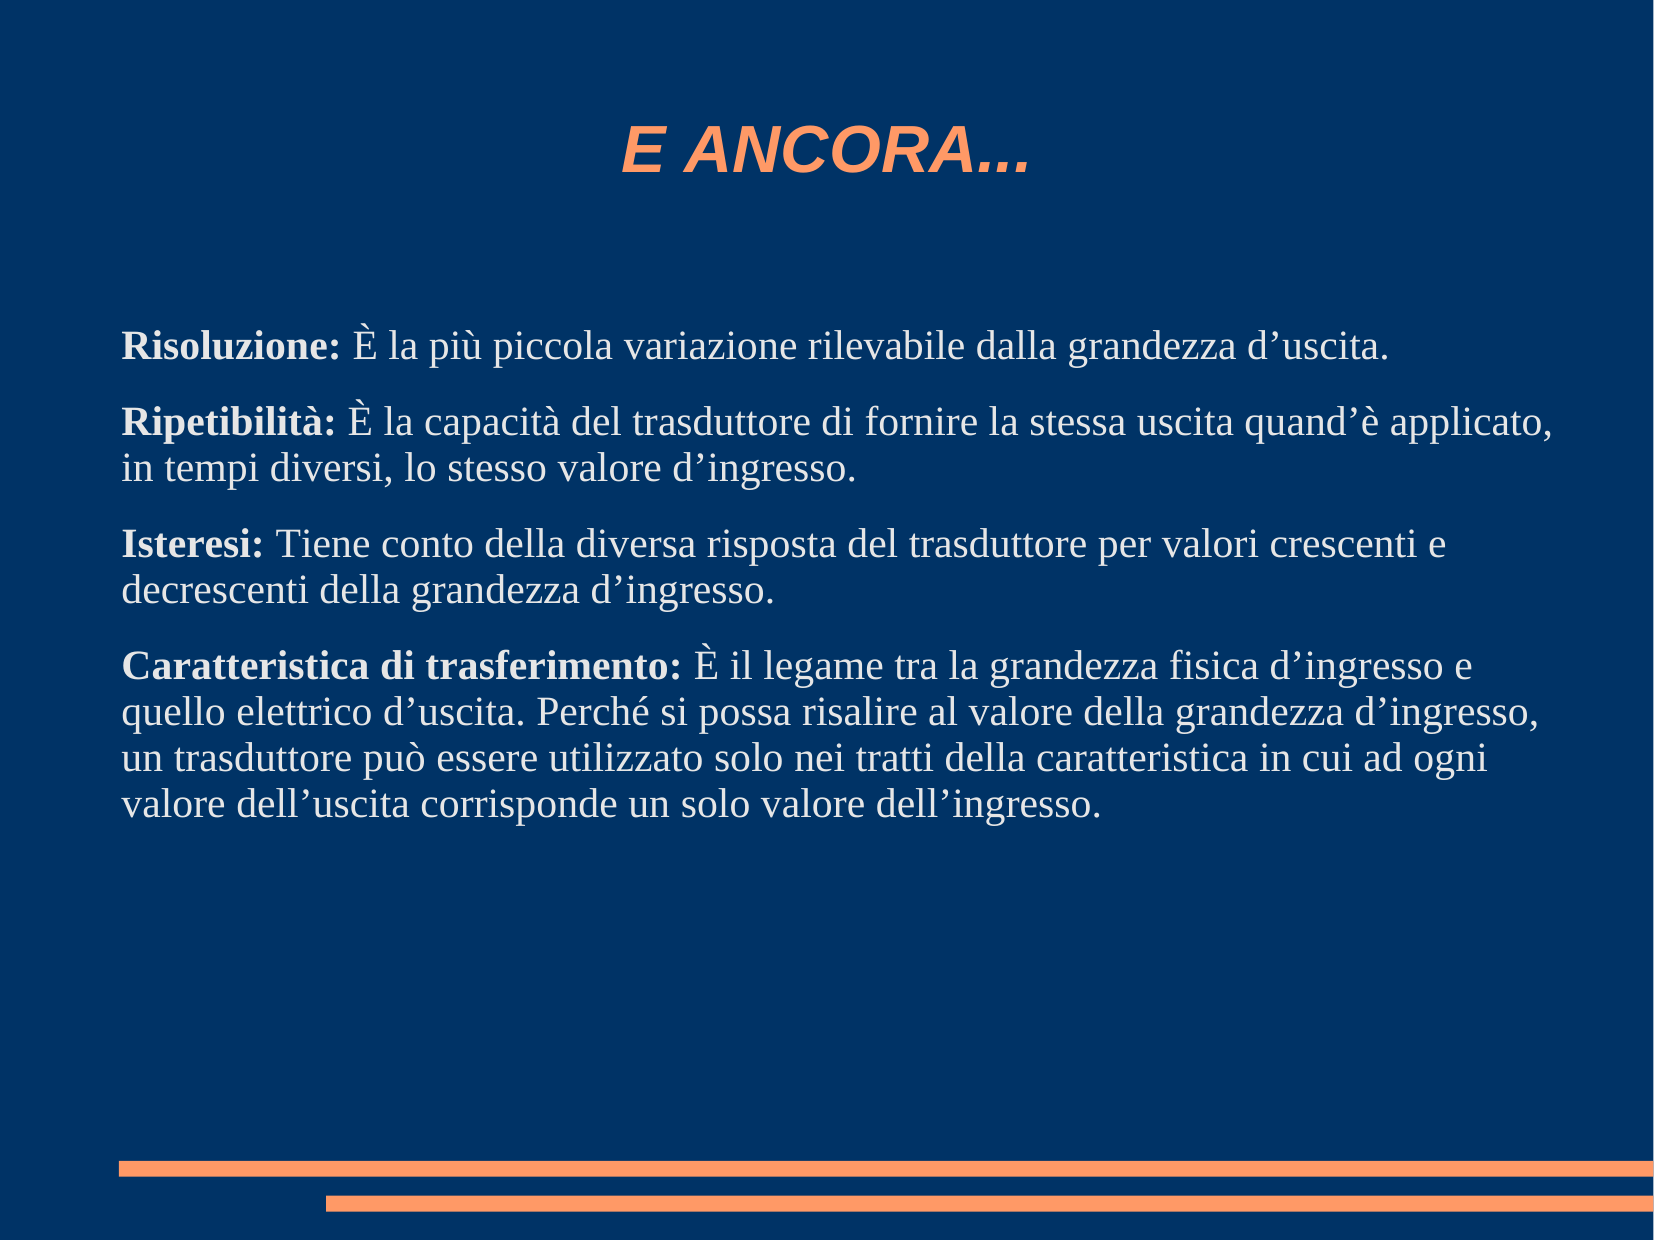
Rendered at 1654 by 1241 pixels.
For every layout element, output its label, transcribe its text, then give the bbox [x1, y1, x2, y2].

title E ANCORA... [121, 46, 1534, 254]
list Risoluzione: È la più piccola variazione rilevabile dalla grandezza d’uscita. Ripetibilità: È la capacità del trasduttore di fornire la stessa uscita quand’è applicato, in tempi diversi, lo stesso valore d’ingresso. Isteresi: Tiene conto della diversa risposta del trasduttore per valori crescenti e decrescenti della grandezza d’ingresso. Caratteristica di trasferimento: È il legame tra la grandezza fisica d’ingresso e quello elettrico d’uscita. Perché si possa risalire al valore della grandezza d’ingresso, un trasduttore può essere utilizzato solo nei tratti della caratteristica in cui ad ogni valore dell’uscita corrisponde un solo valore dell’ingresso. [121, 322, 1561, 1132]
